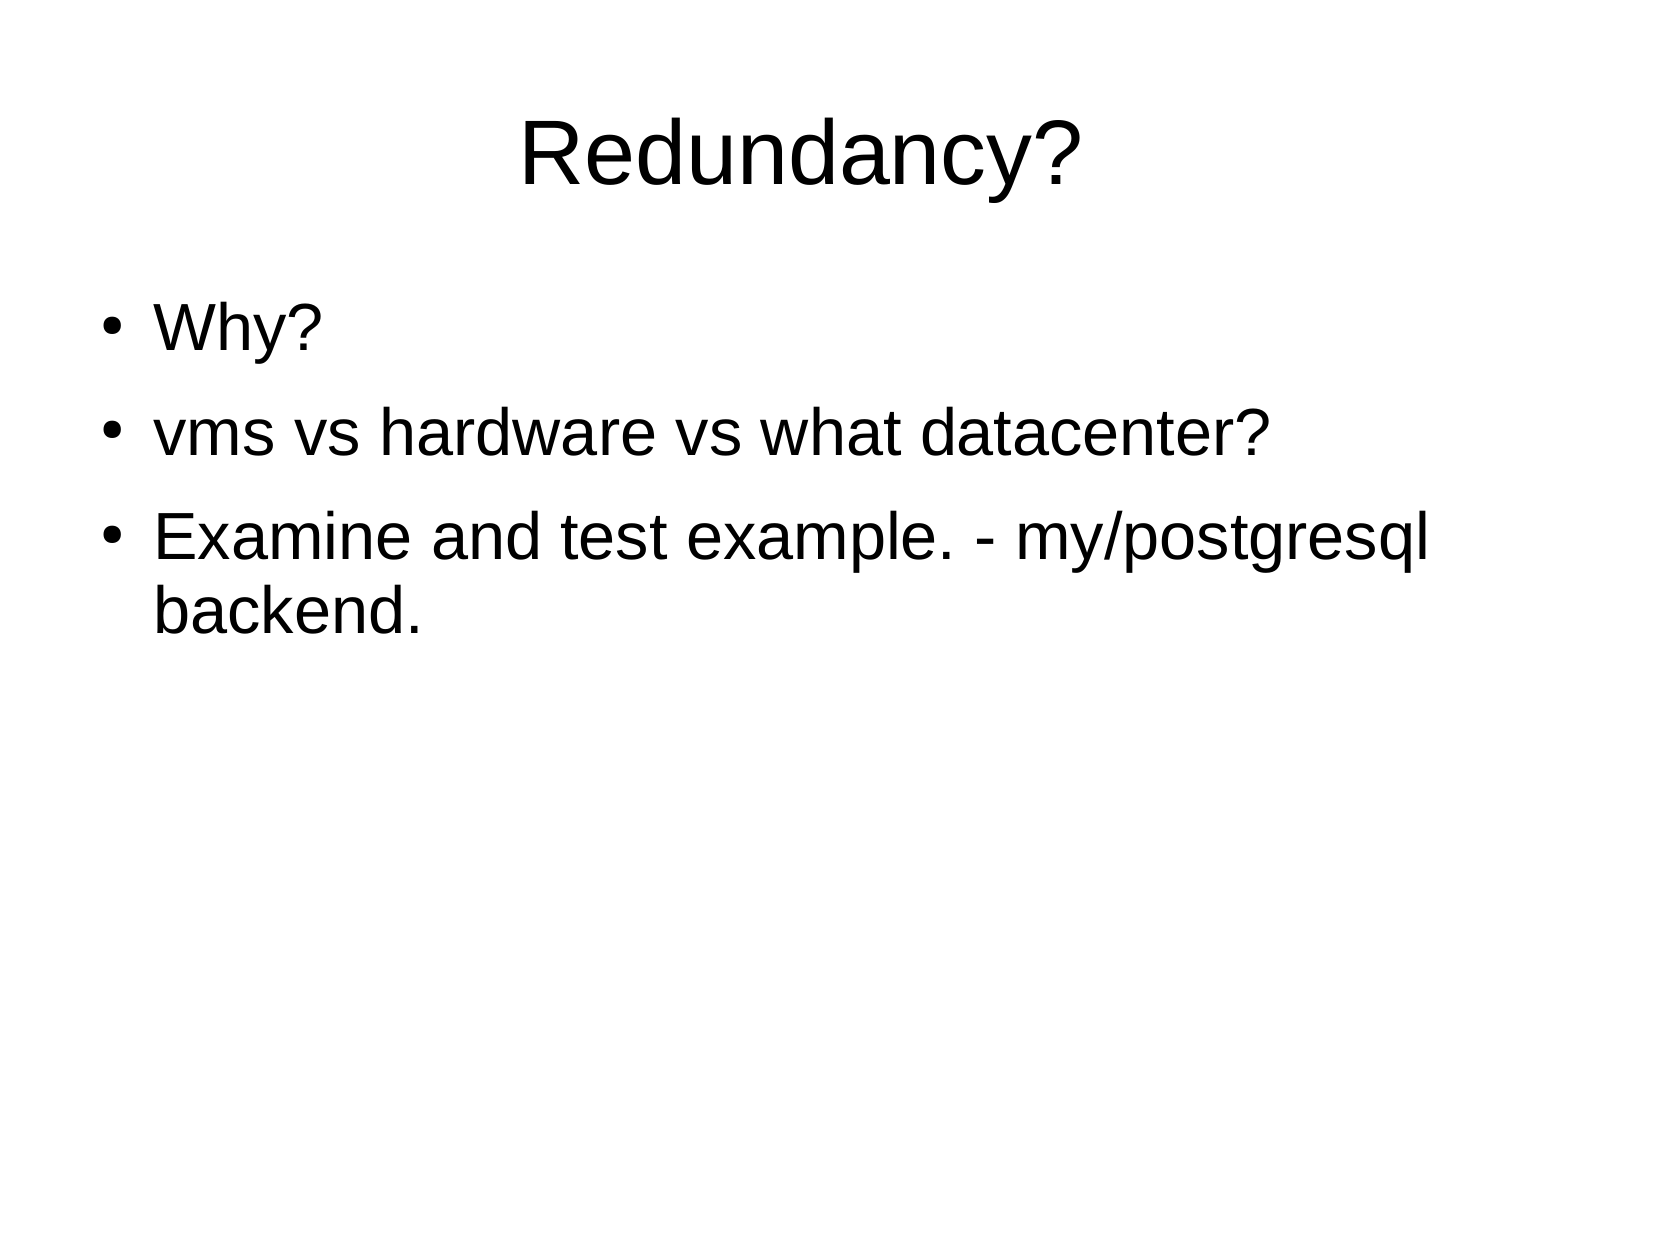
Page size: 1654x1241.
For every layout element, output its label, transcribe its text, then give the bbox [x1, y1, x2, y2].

title Redundancy? [82, 49, 1571, 257]
list Why? vms vs hardware vs what datacenter? Examine and test example. - my/postgresql backend. [82, 290, 1571, 1010]
